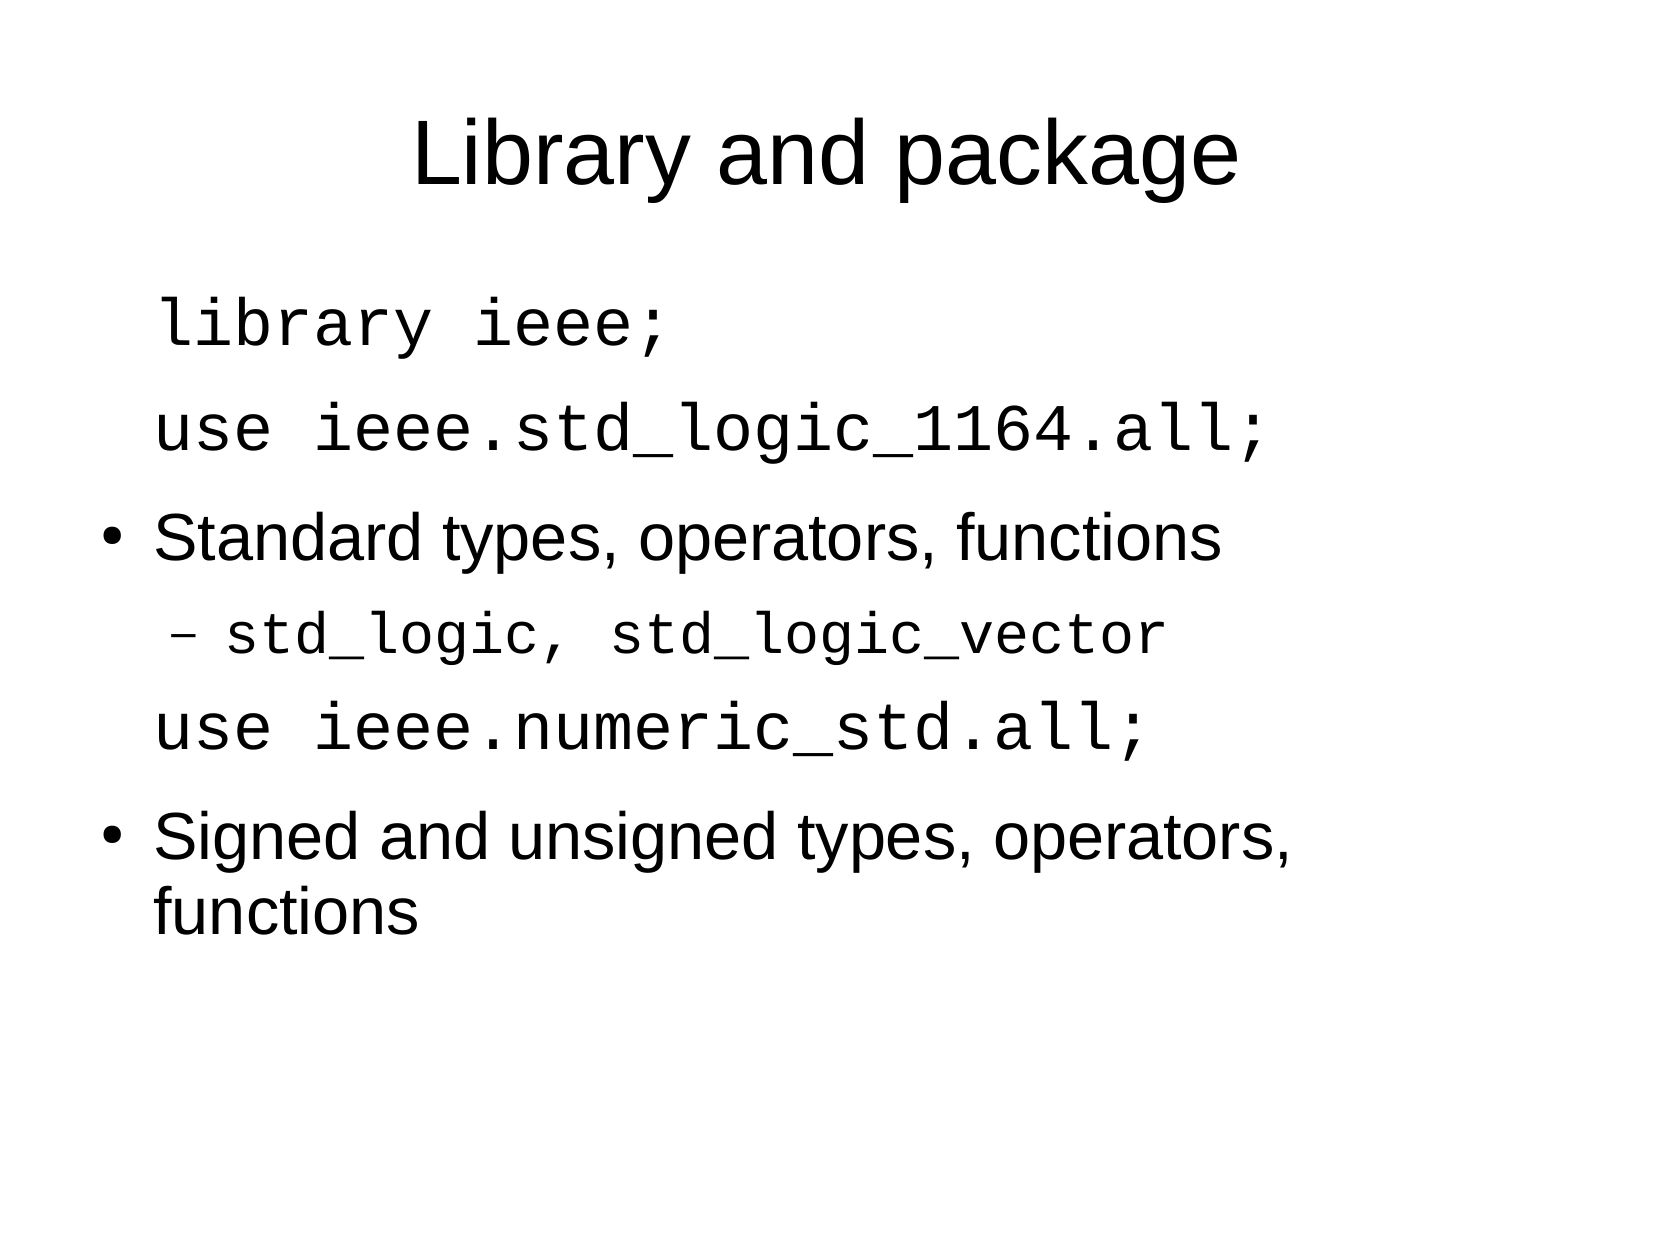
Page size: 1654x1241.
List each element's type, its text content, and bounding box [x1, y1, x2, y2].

list library ieee; use ieee.std_logic_1164.all; Standard types, operators, functions std_logic, std_logic_vector use ieee.numeric_std.all; Signed and unsigned types, operators, functions [82, 290, 1571, 1010]
title Library and package [82, 49, 1571, 257]
